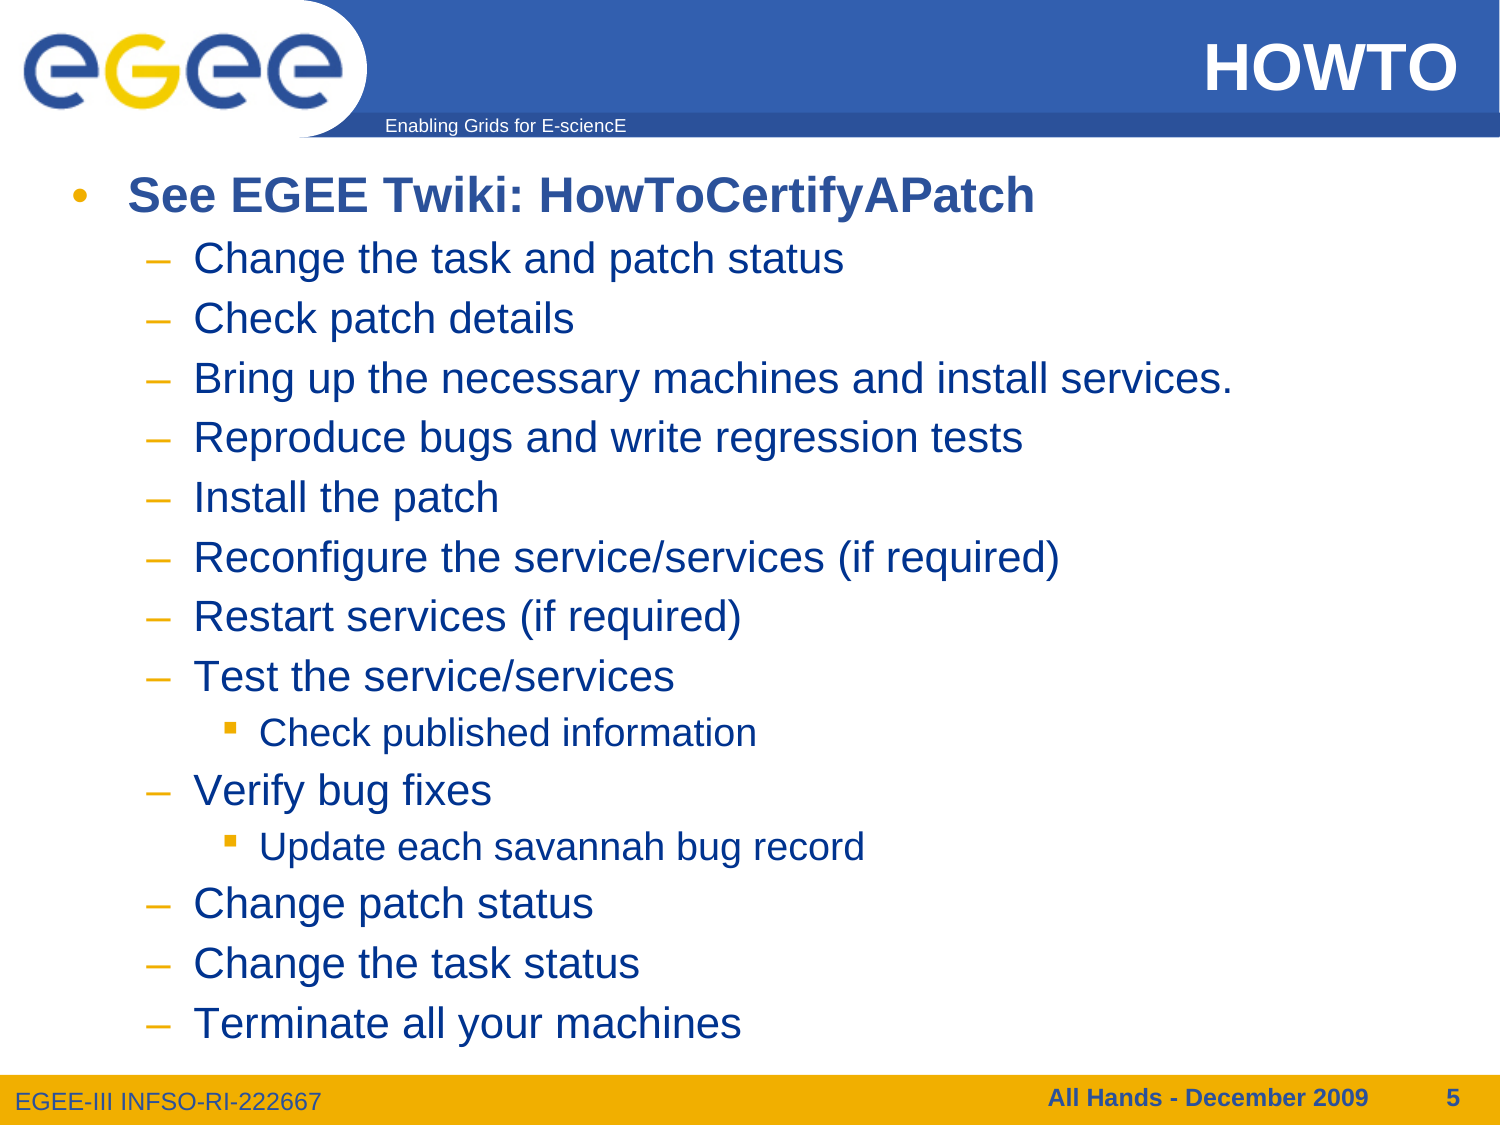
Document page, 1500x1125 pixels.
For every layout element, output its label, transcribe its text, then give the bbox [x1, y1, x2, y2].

title HOWTO [369, 3, 1475, 132]
list See EGEE Twiki: HowToCertifyAPatch Change the task and patch status Check patch details Bring up the necessary machines and install services. Reproduce bugs and write regression tests Install the patch Reconfigure the service/services (if required) Restart services (if required) Test the service/services Check published information Verify bug fixes Update each savannah bug record Change patch status Change the task status Terminate all your machines [56, 159, 1466, 903]
picture [18, 30, 349, 112]
